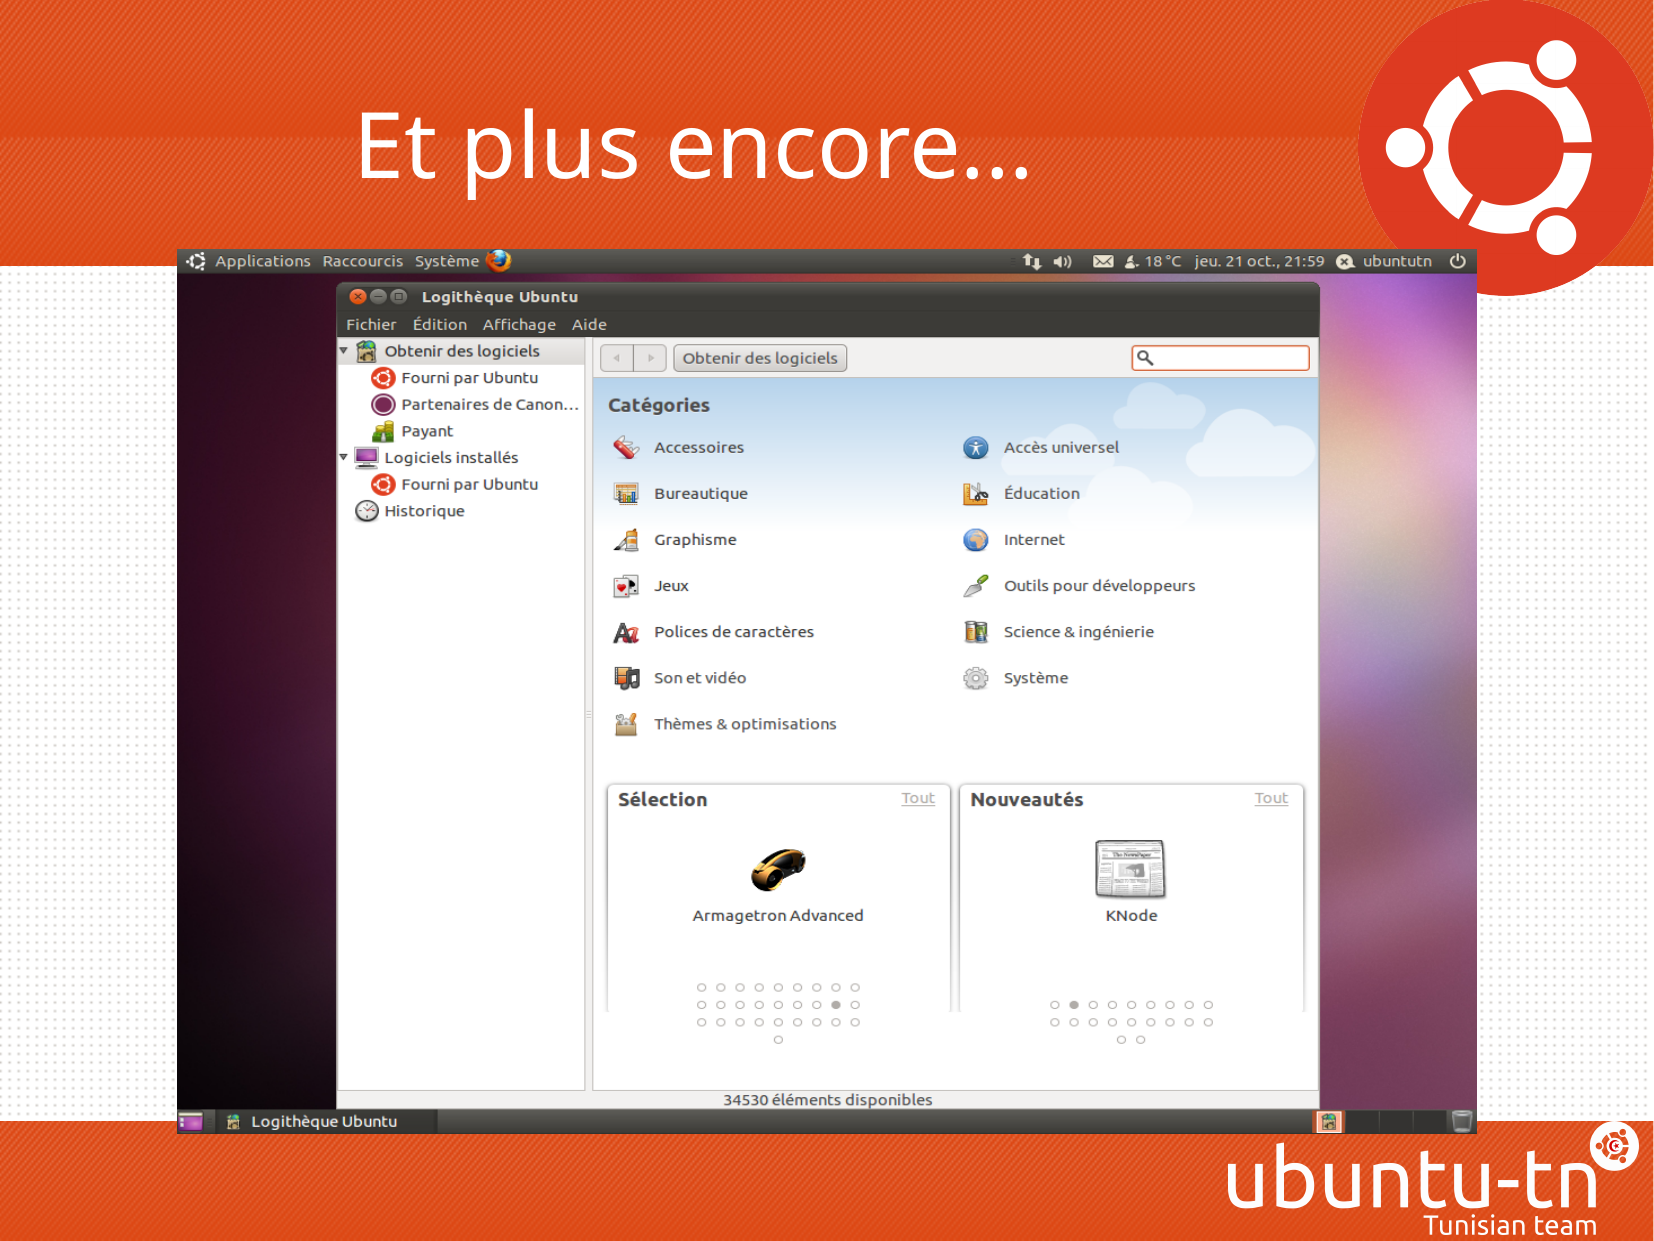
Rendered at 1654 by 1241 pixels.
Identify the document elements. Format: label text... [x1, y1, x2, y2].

picture [0, 0, 1654, 1241]
title Et plus encore... [29, 36, 1359, 250]
